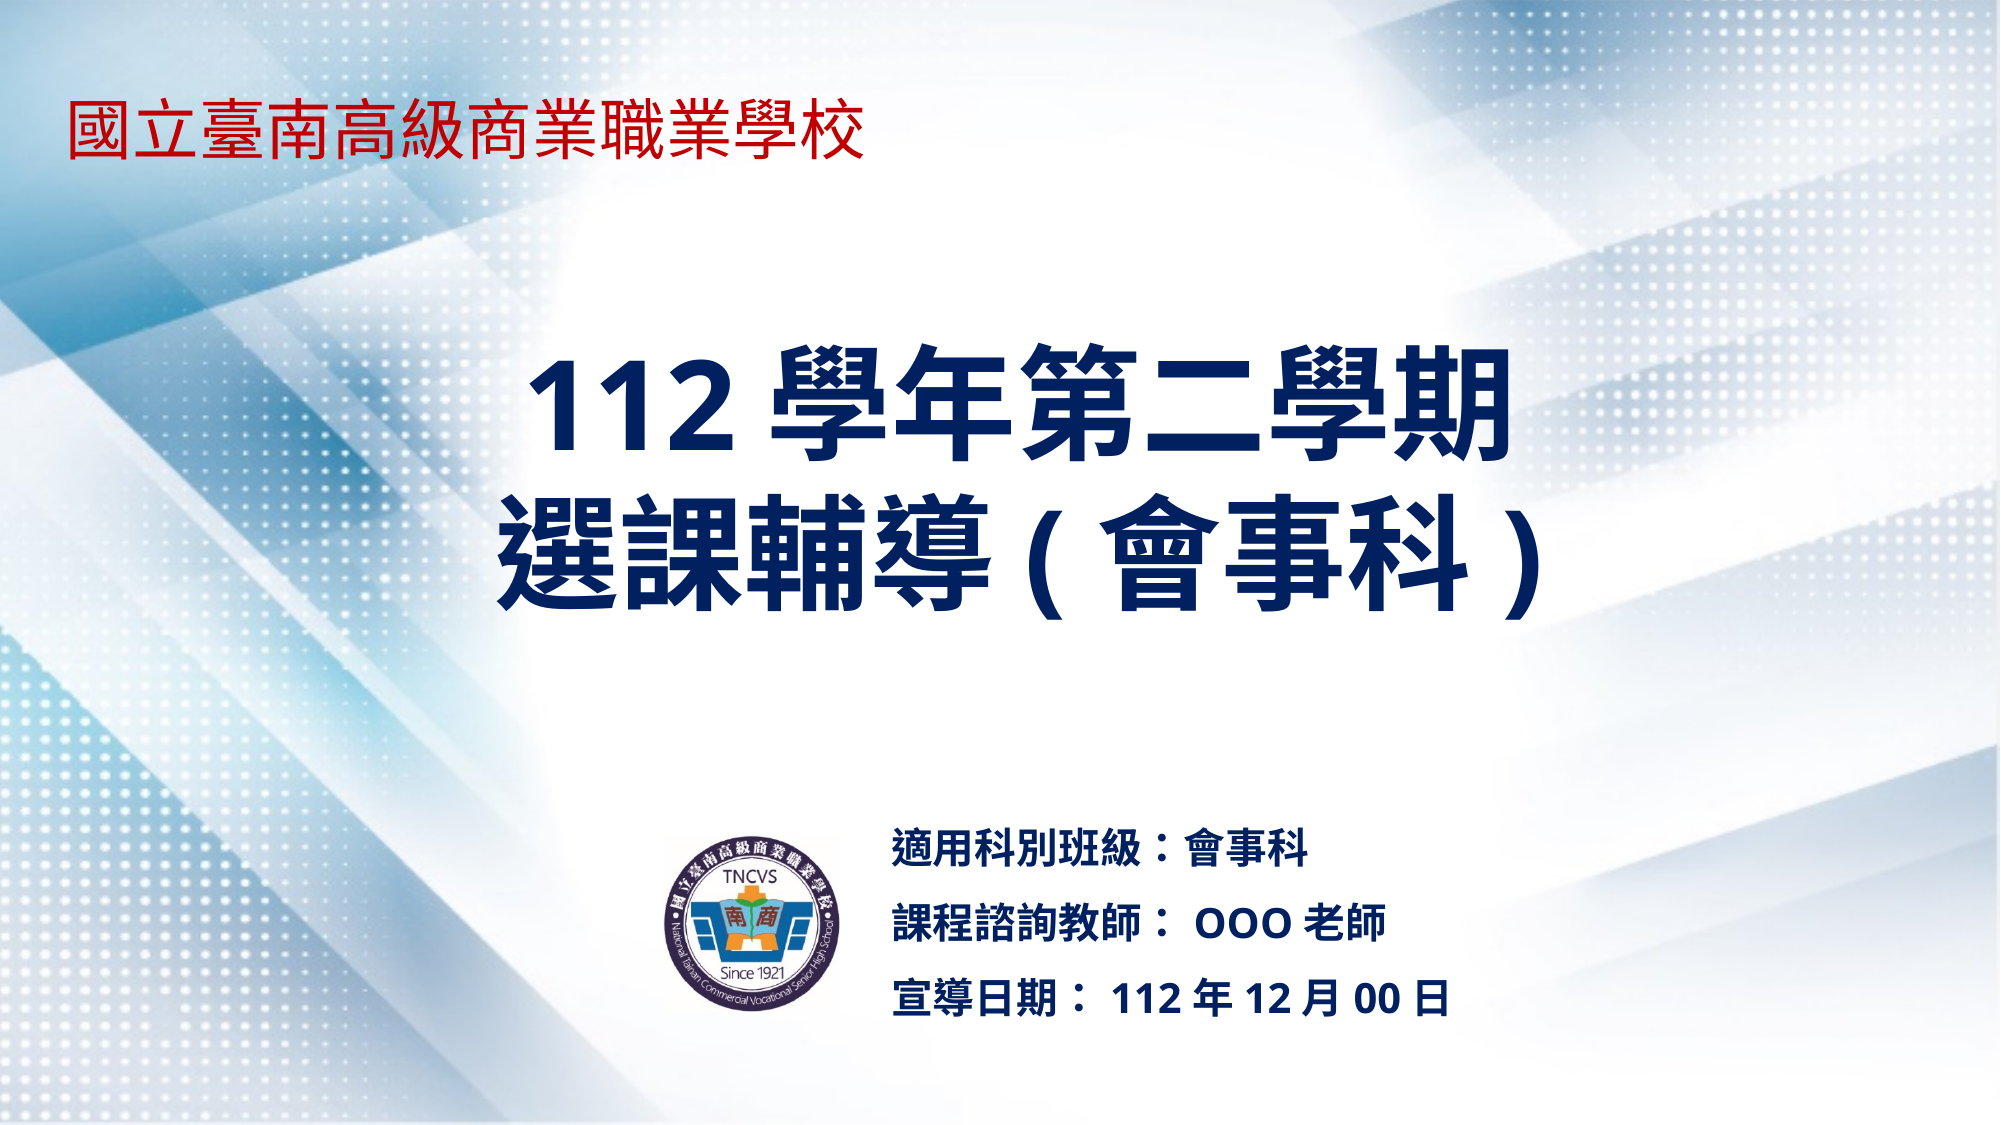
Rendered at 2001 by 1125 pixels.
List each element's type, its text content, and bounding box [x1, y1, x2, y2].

text_box 適用科別班級：會事科 課程諮詢教師：OOO老師 宣導日期：112年12月00日 [876, 814, 1863, 1030]
picture [0, 0, 2000, 1125]
text_box 112學年第二學期 選課輔導(會事科) [448, 293, 1591, 634]
text_box 國立臺南高級商業職業學校 [50, 80, 1326, 176]
